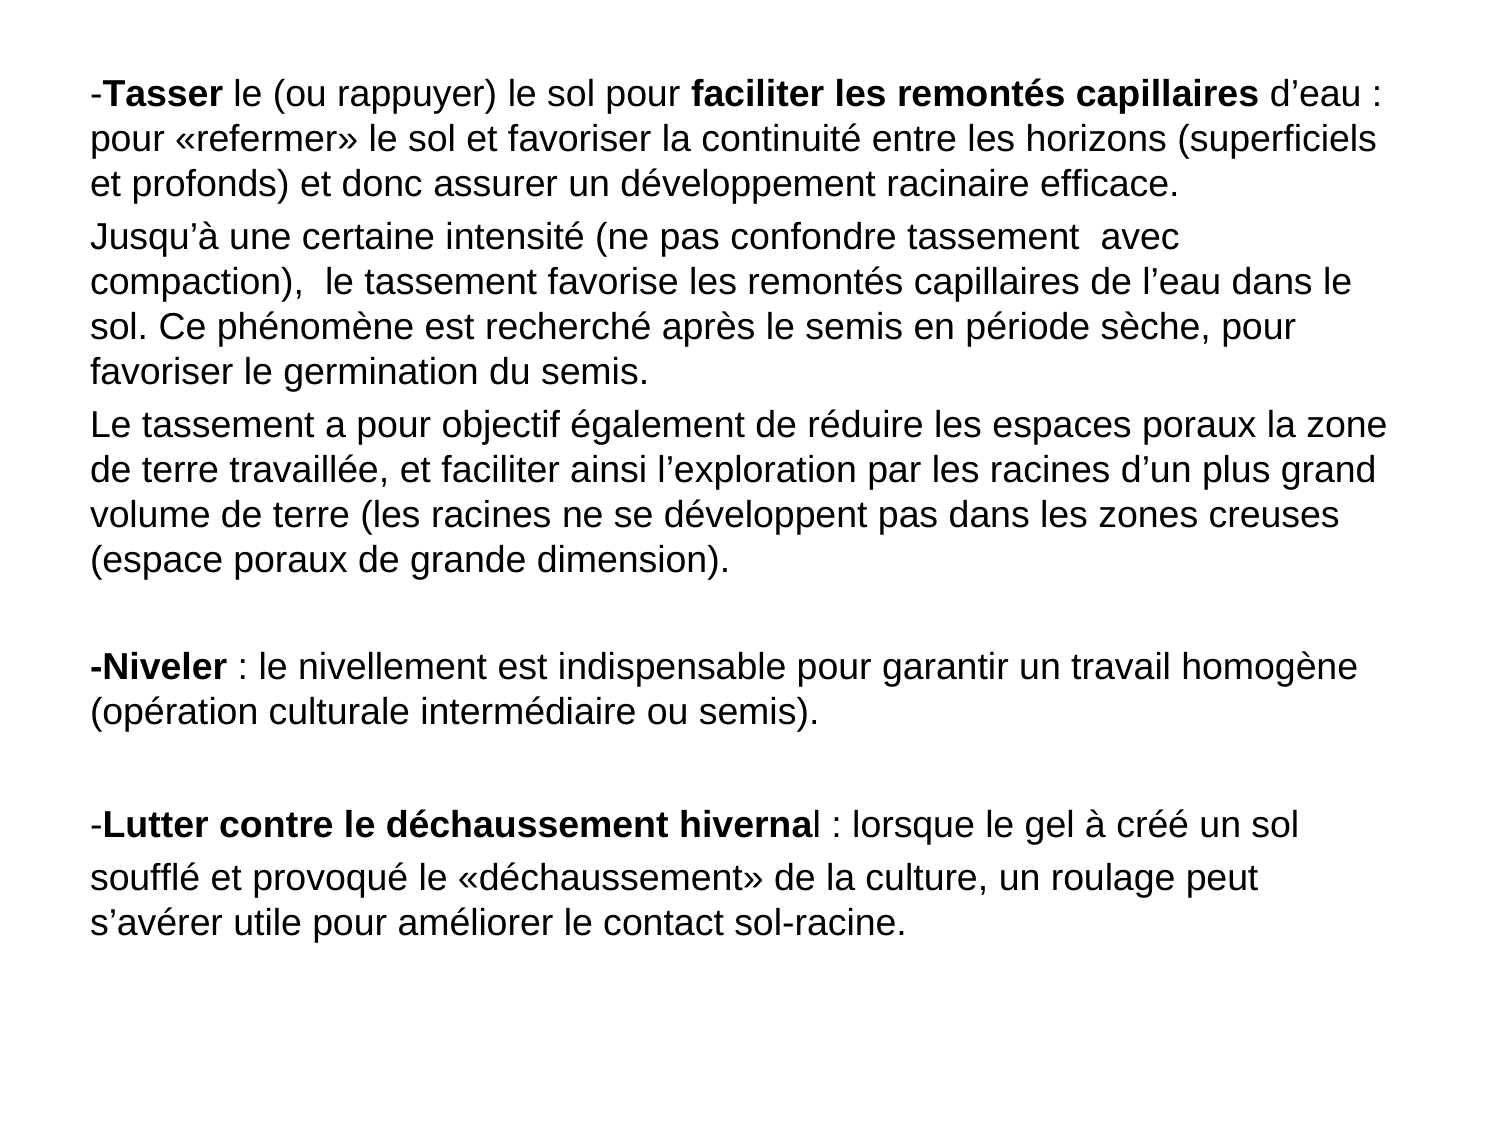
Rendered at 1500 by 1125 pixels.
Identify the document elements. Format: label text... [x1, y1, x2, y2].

list -Tasser le (ou rappuyer) le sol pour faciliter les remontés capillaires d’eau : pour «refermer» le sol et favoriser la continuité entre les horizons (superficiels et profonds) et donc assurer un développement racinaire efficace. Jusqu’à une certaine intensité (ne pas confondre tassement avec compaction), le tassement favorise les remontés capillaires de l’eau dans le sol. Ce phénomène est recherché après le semis en période sèche, pour favoriser le germination du semis. Le tassement a pour objectif également de réduire les espaces poraux la zone de terre travaillée, et faciliter ainsi l’exploration par les racines d’un plus grand volume de terre (les racines ne se développent pas dans les zones creuses (espace poraux de grande dimension). -Niveler : le nivellement est indispensable pour garantir un travail homogène (opération culturale intermédiaire ou semis). -Lutter contre le déchaussement hivernal : lorsque le gel à créé un sol soufflé et provoqué le «déchaussement» de la culture, un roulage peut s’avérer utile pour améliorer le contact sol-racine. [75, 61, 1412, 1012]
